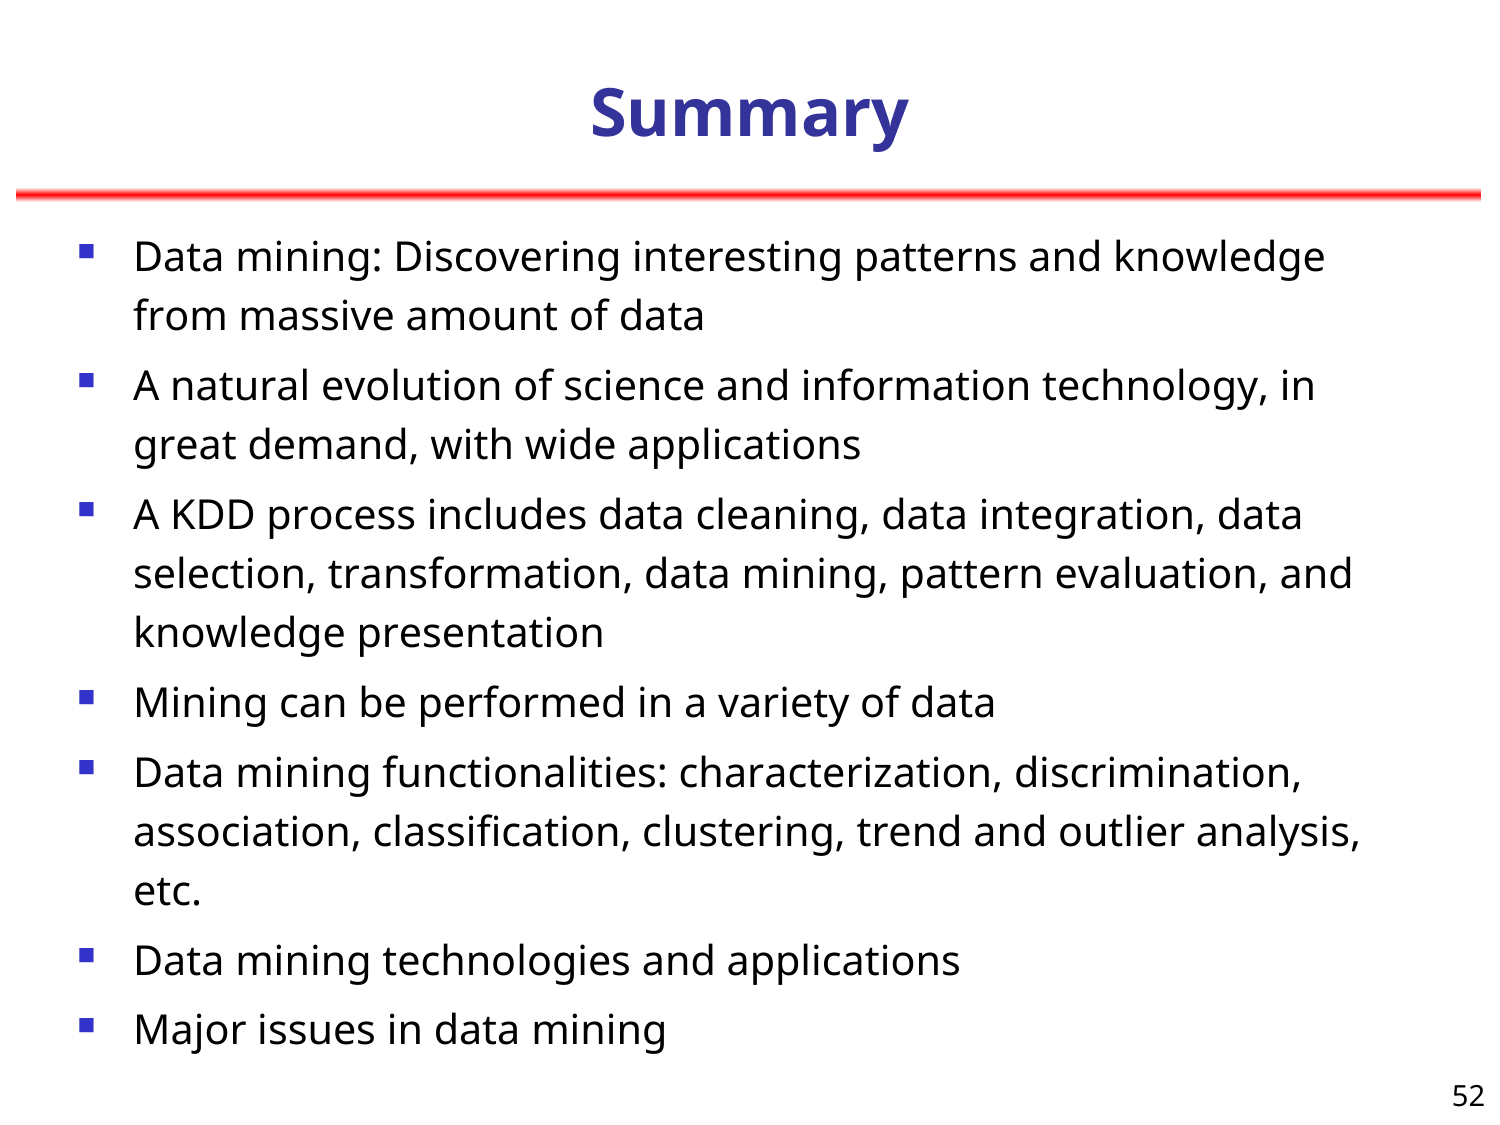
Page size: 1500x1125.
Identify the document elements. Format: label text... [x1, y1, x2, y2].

title Summary [174, 62, 1326, 158]
text_box <number> [1187, 1050, 1500, 1125]
list Data mining: Discovering interesting patterns and knowledge from massive amount of data A natural evolution of science and information technology, in great demand, with wide applications A KDD process includes data cleaning, data integration, data selection, transformation, data mining, pattern evaluation, and knowledge presentation Mining can be performed in a variety of data Data mining functionalities: characterization, discrimination, association, classification, clustering, trend and outlier analysis, etc. Data mining technologies and applications Major issues in data mining [62, 212, 1444, 1061]
